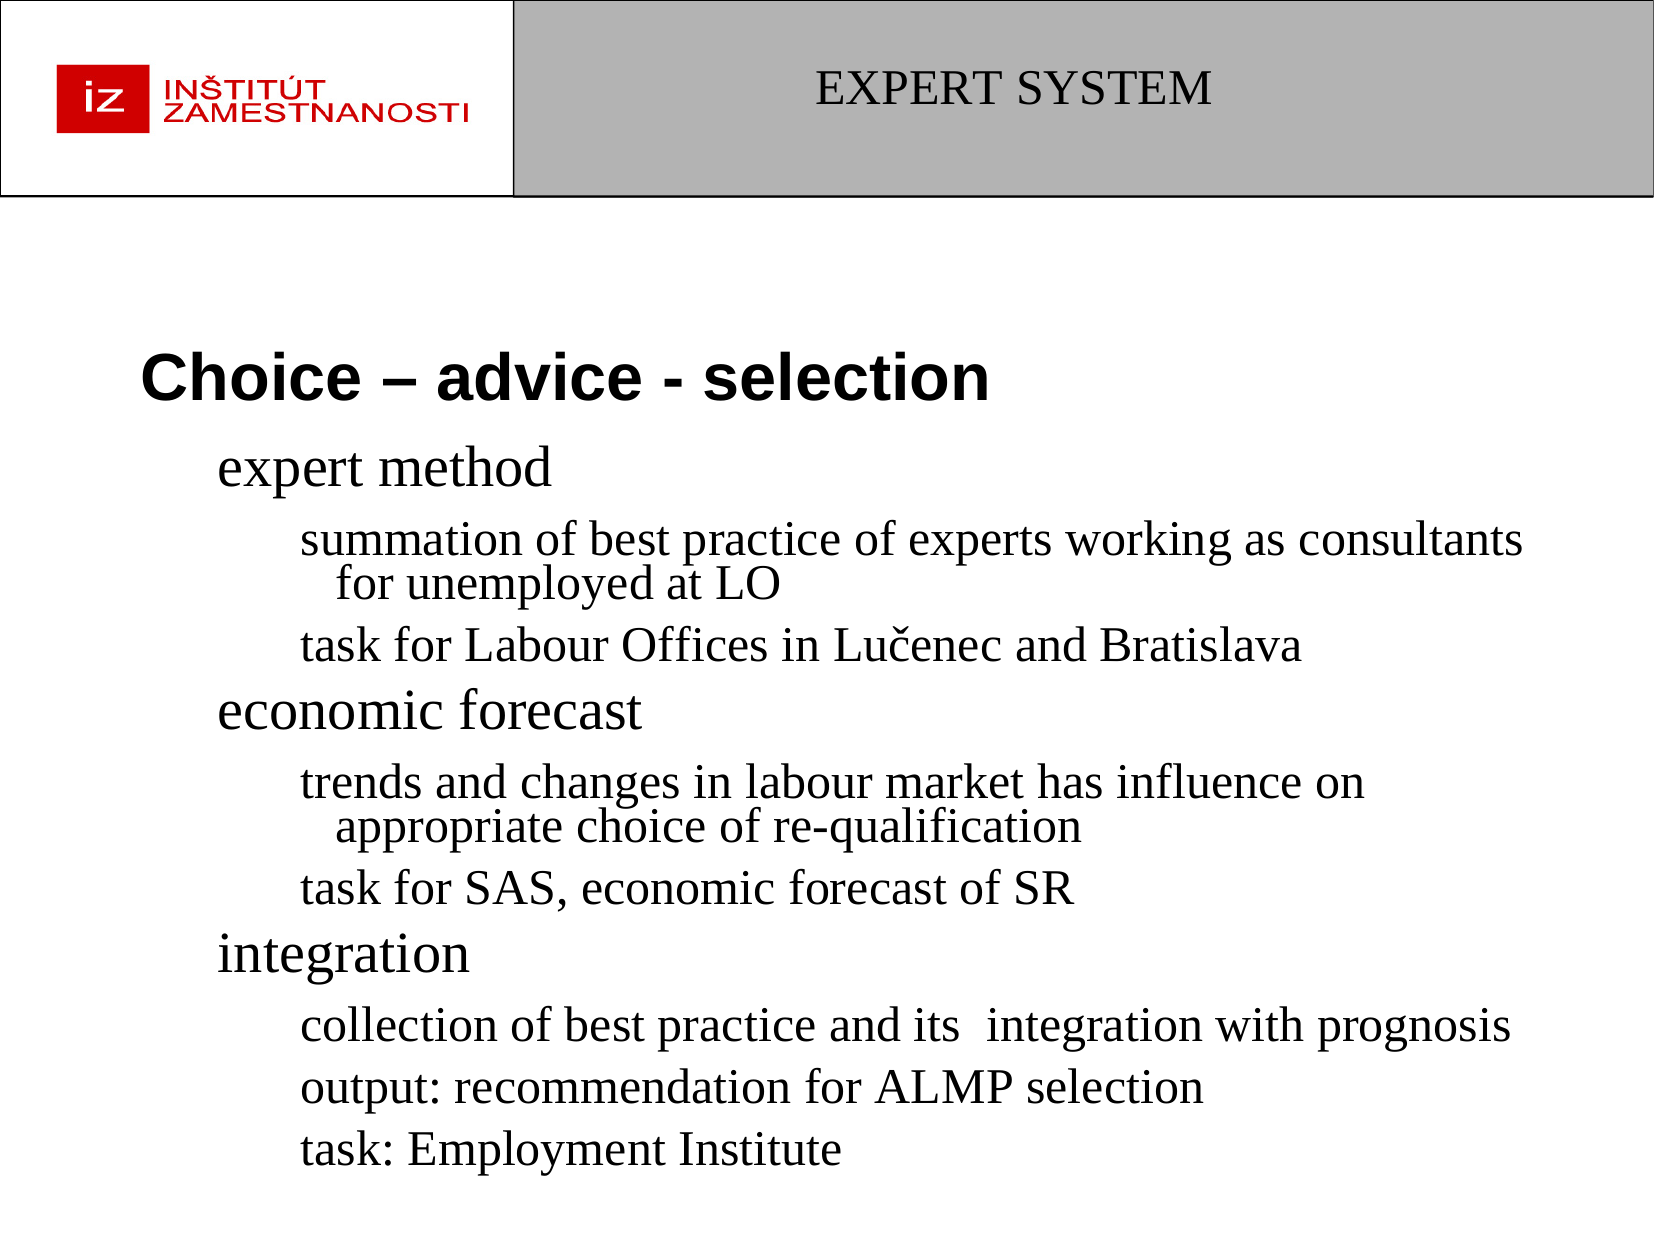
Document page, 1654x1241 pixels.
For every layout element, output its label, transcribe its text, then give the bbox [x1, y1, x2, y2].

text_box EXPERT SYSTEM [800, 59, 1329, 130]
picture [5, 5, 513, 190]
list Choice – advice - selection expert method summation of best practice of experts working as consultants for unemployed at LO task for Labour Offices in Lučenec and Bratislava economic forecast trends and changes in labour market has influence on appropriate choice of re-qualification task for SAS, economic forecast of SR integration collection of best practice and its integration with prognosis output: recommendation for ALMP selection task: Employment Institute [123, 340, 1536, 1219]
text_box [0, 0, 1654, 197]
